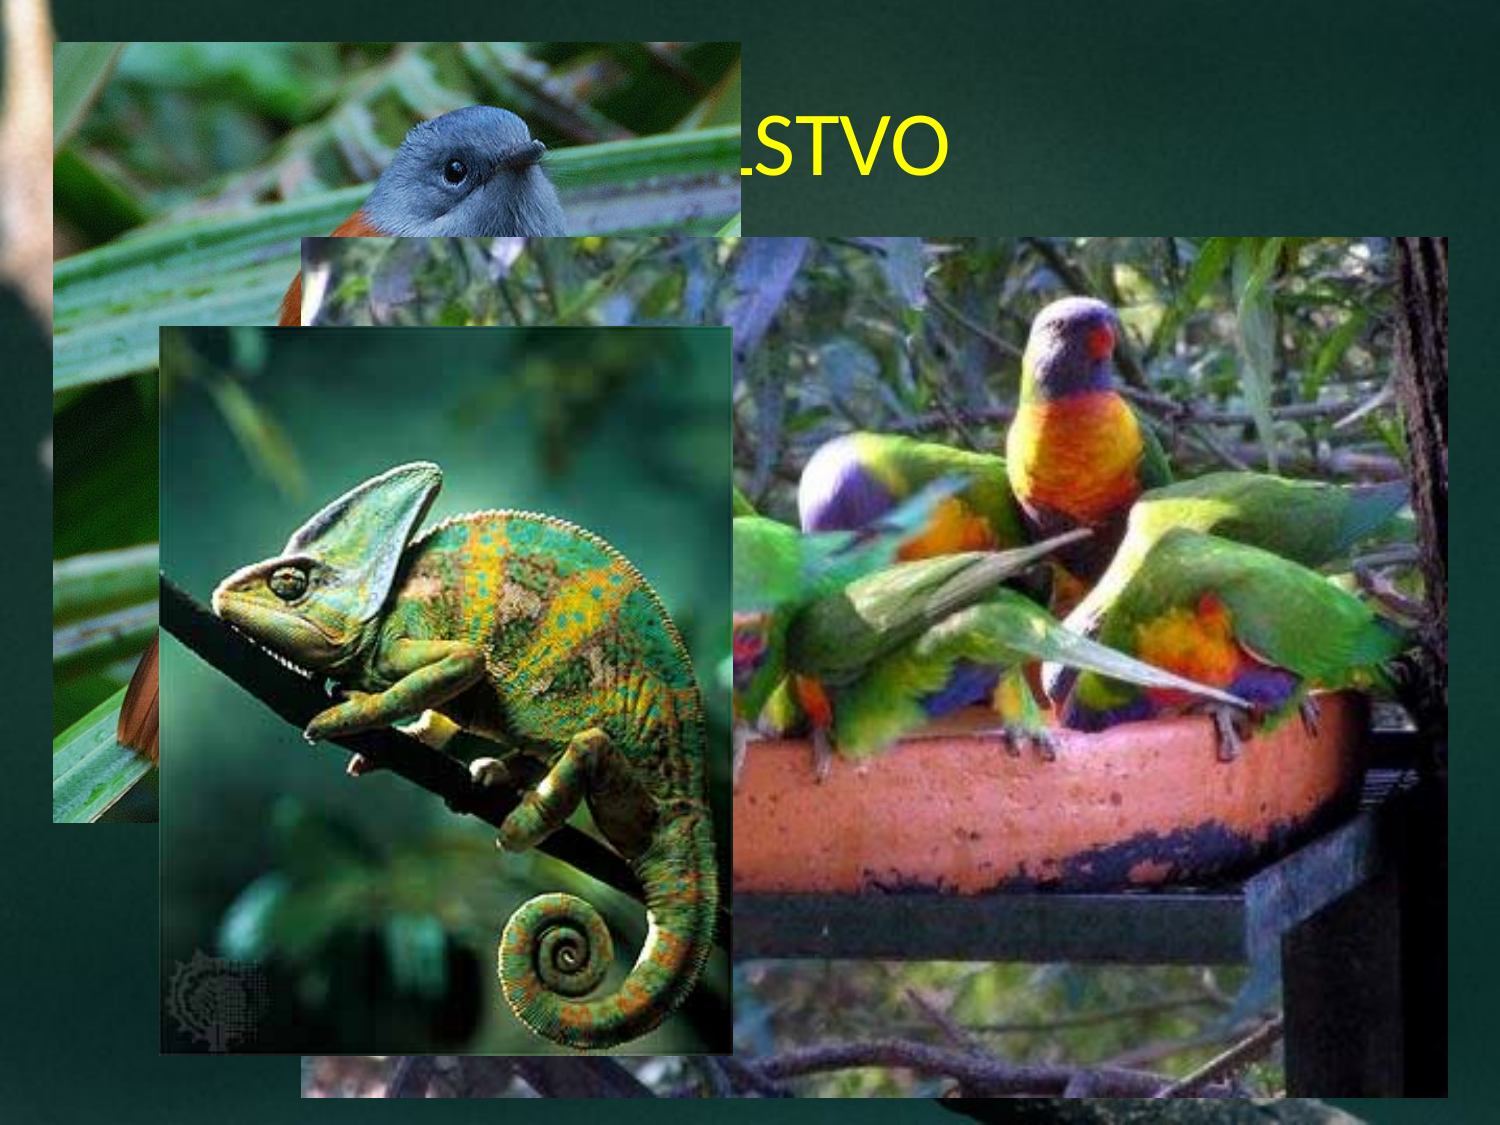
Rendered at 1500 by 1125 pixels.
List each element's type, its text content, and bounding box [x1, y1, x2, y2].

picture [0, 0, 1500, 1125]
title ŽIVALSTVO [741, 45, 1425, 233]
